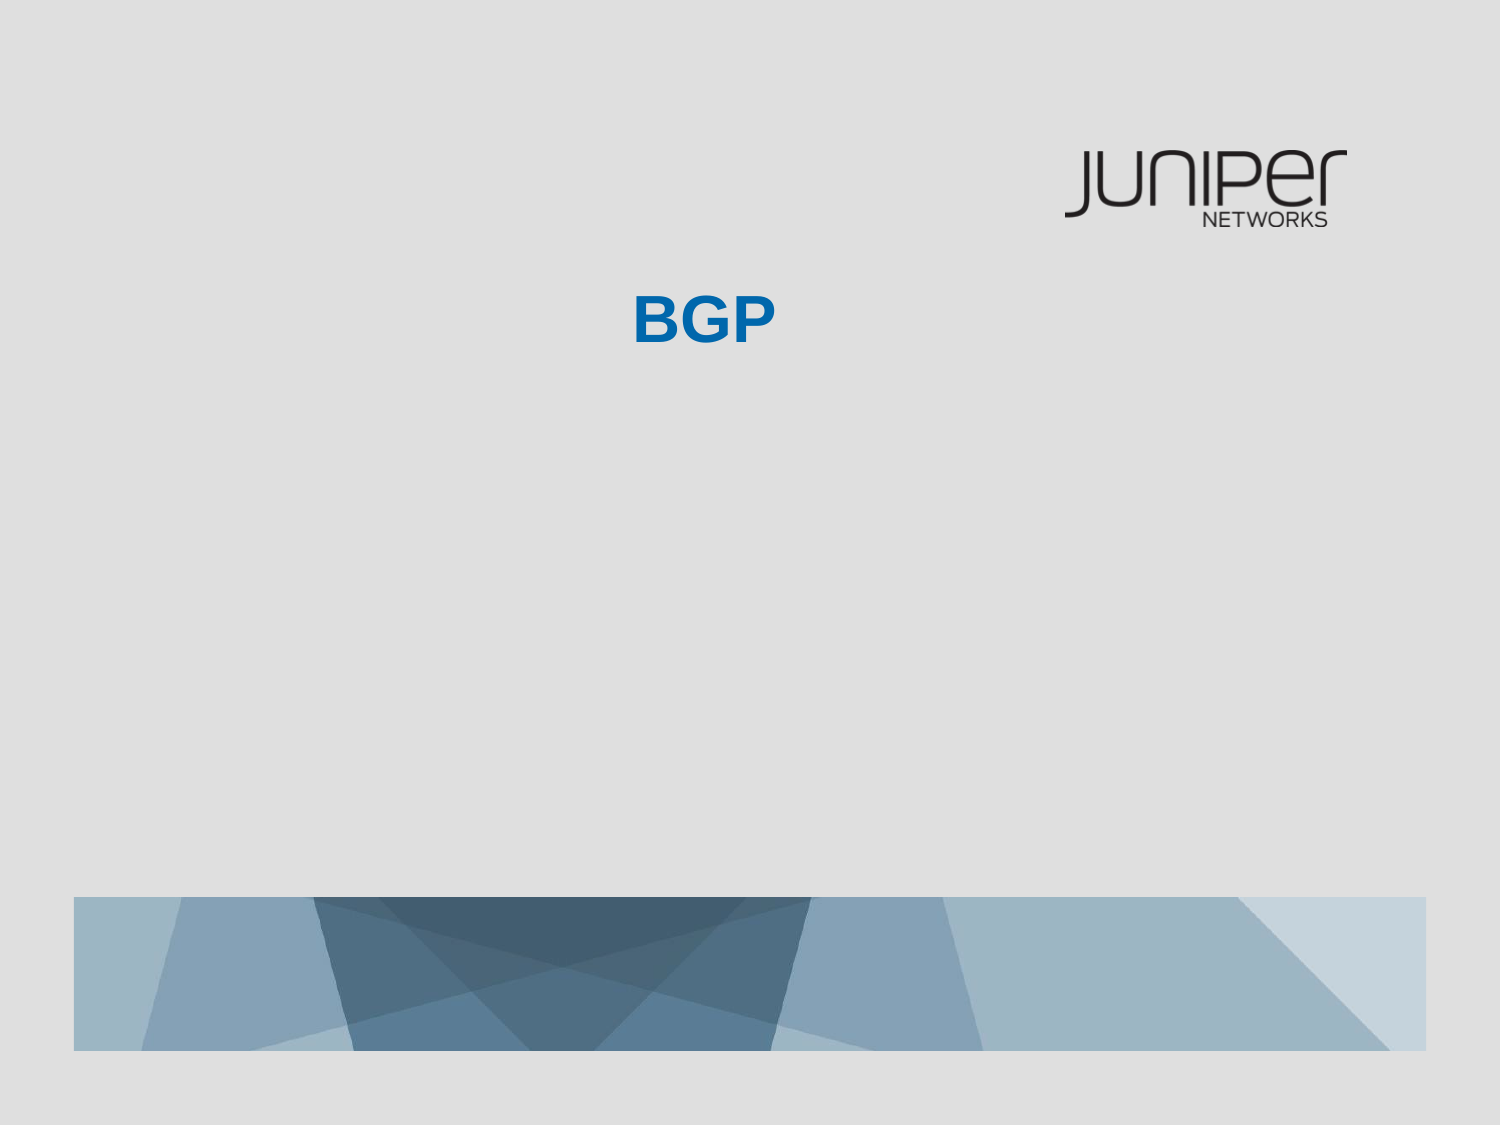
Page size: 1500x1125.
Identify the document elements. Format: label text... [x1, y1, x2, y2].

text_box BGP [630, 275, 780, 358]
text_box [0, 0, 1500, 1125]
